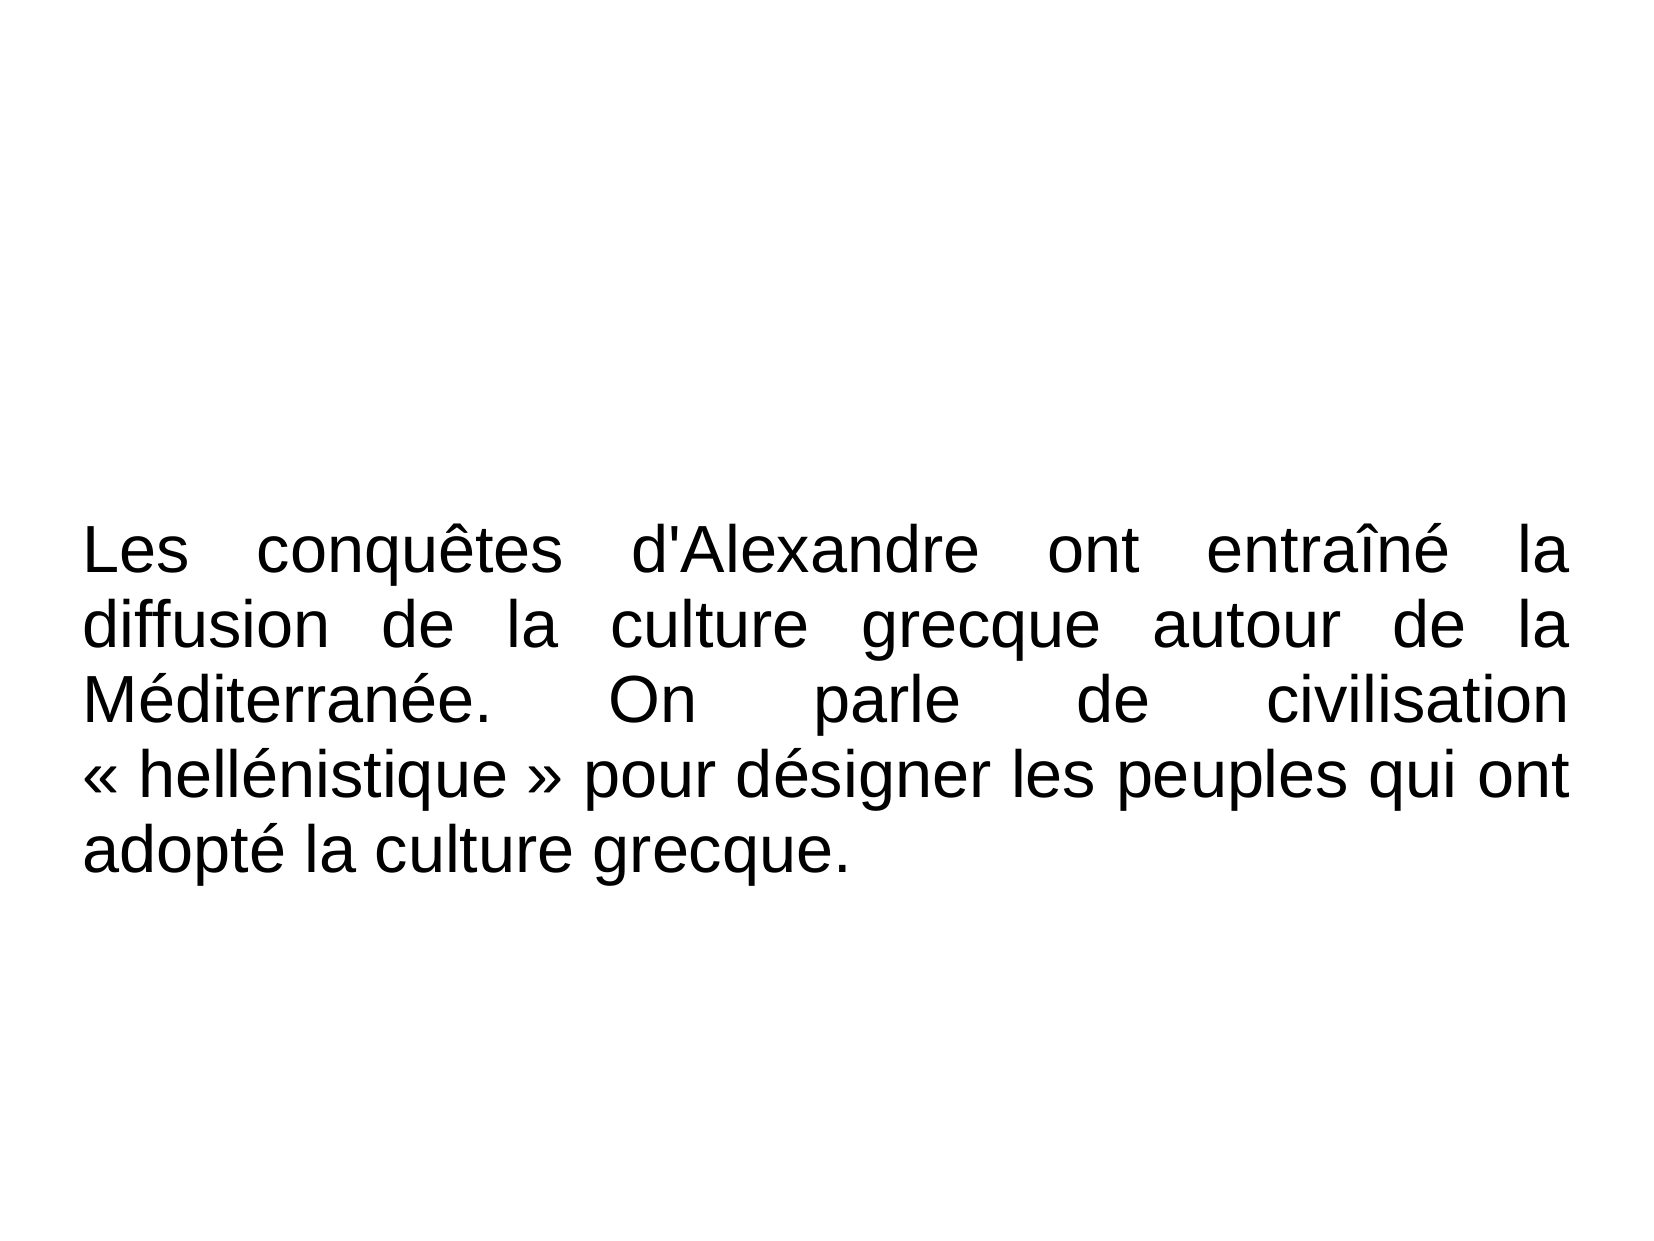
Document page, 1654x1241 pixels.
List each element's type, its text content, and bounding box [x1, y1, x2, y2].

subtitle Les conquêtes d'Alexandre ont entraîné la diffusion de la culture grecque autour de la Méditerranée. On parle de civilisation « hellénistique » pour désigner les peuples qui ont adopté la culture grecque. [82, 297, 1571, 1102]
